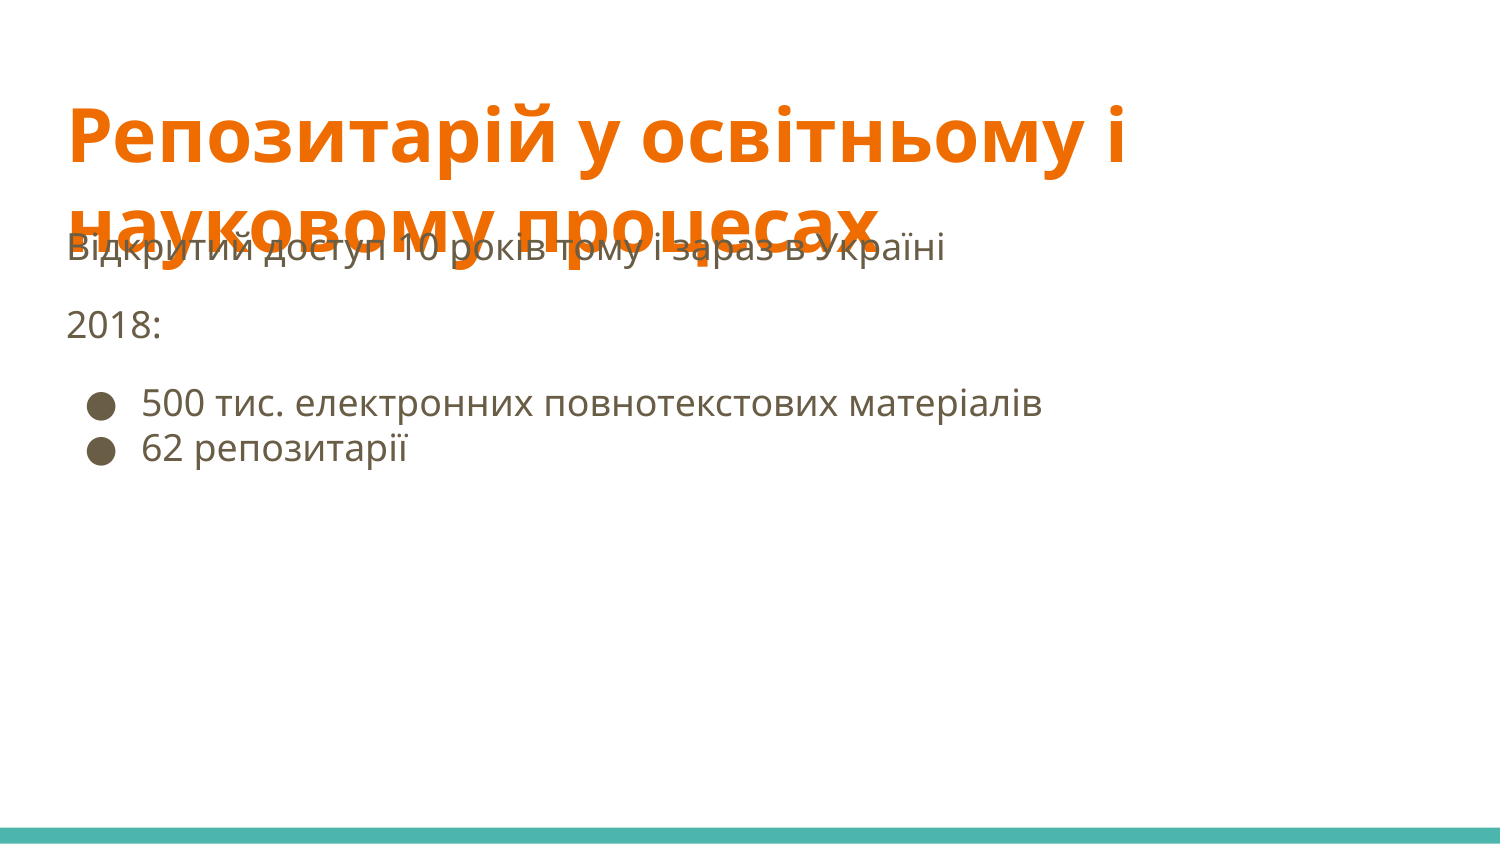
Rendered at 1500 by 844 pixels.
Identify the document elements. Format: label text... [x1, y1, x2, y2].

list Відкритий доступ 10 років тому і зараз в Україні 2018: 500 тис. електронних повнотекстових матеріалів 62 репозитарії [51, 207, 1449, 750]
title Репозитарій у освітньому і науковому процесах [51, 72, 1449, 189]
